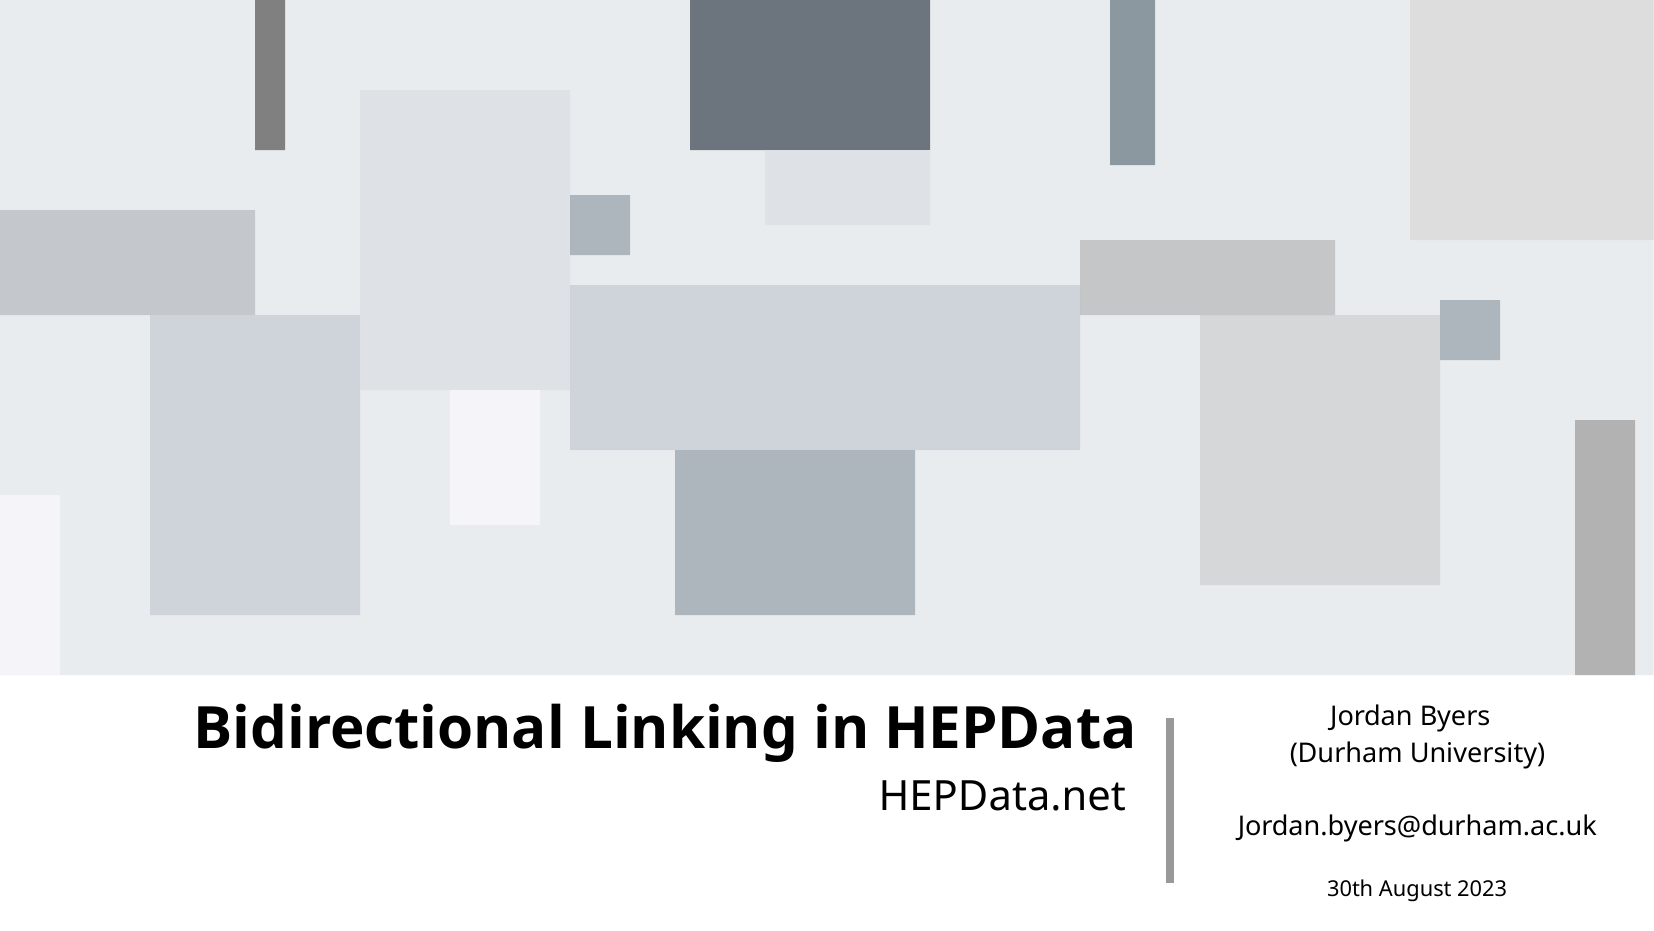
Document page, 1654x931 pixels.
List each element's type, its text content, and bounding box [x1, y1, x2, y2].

text_box Bidirectional Linking in HEPData HEPData.net [0, 679, 1152, 931]
text_box Jordan Byers (Durham University) Jordan.byers@durham.ac.uk 30th August 2023 [1181, 689, 1654, 906]
